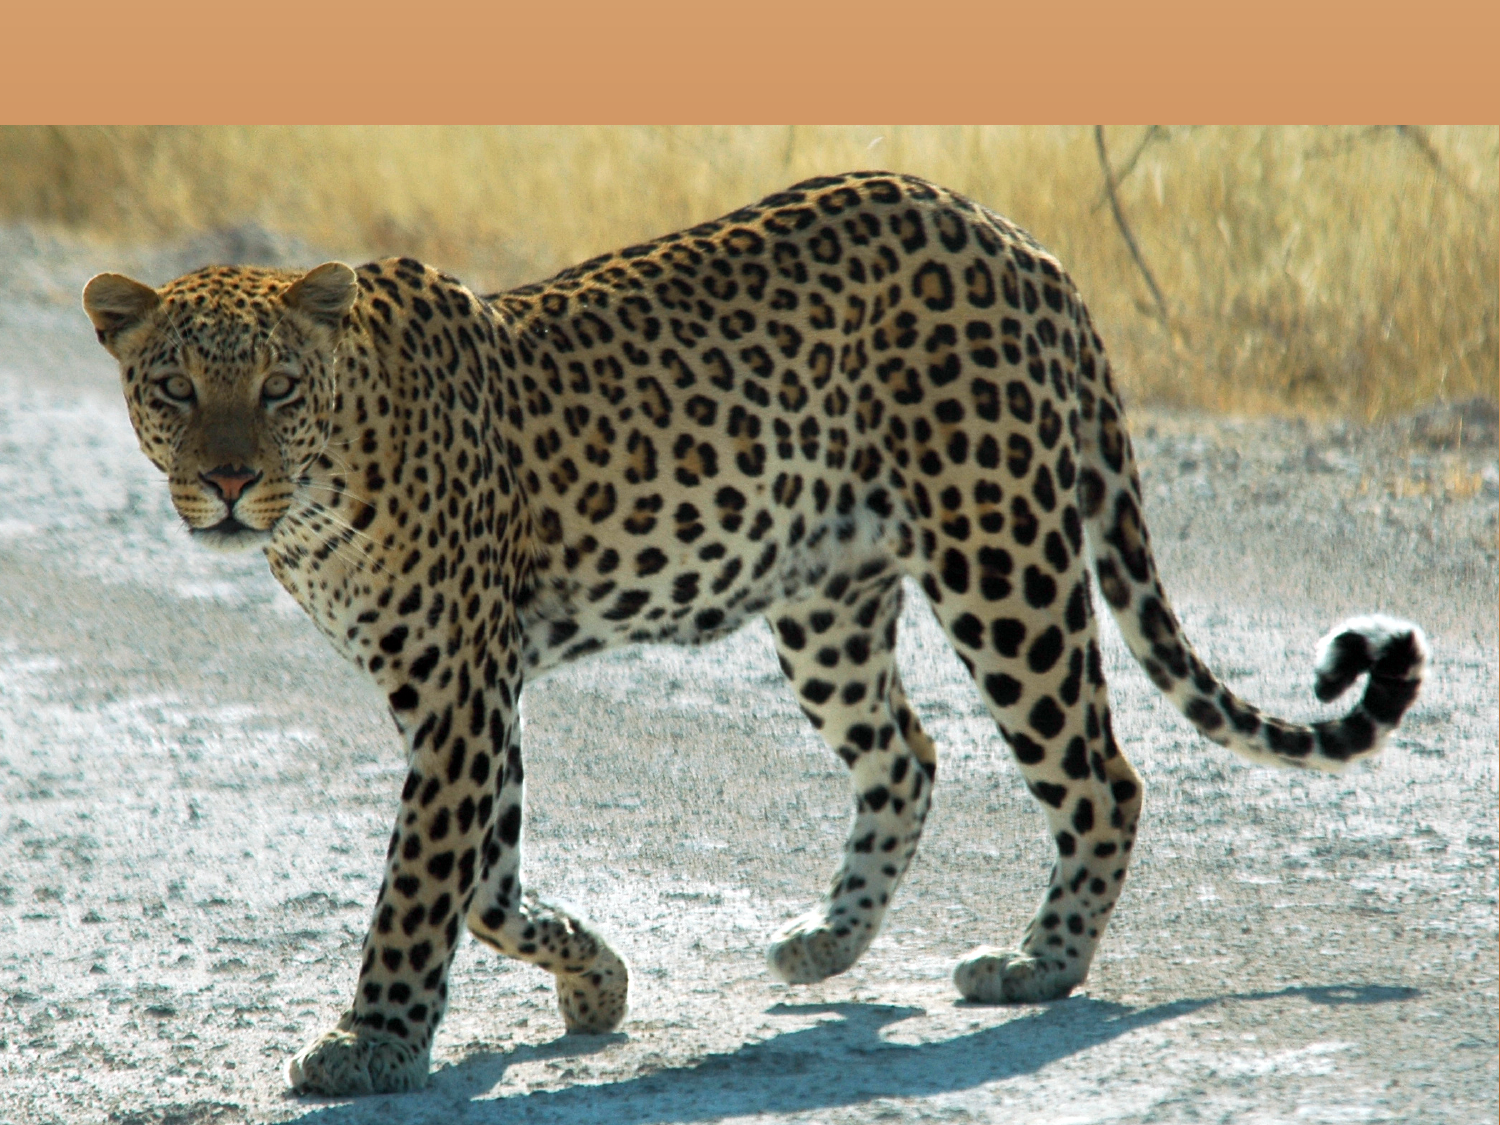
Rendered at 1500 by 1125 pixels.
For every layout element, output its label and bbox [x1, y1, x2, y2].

picture [0, 125, 1499, 1125]
